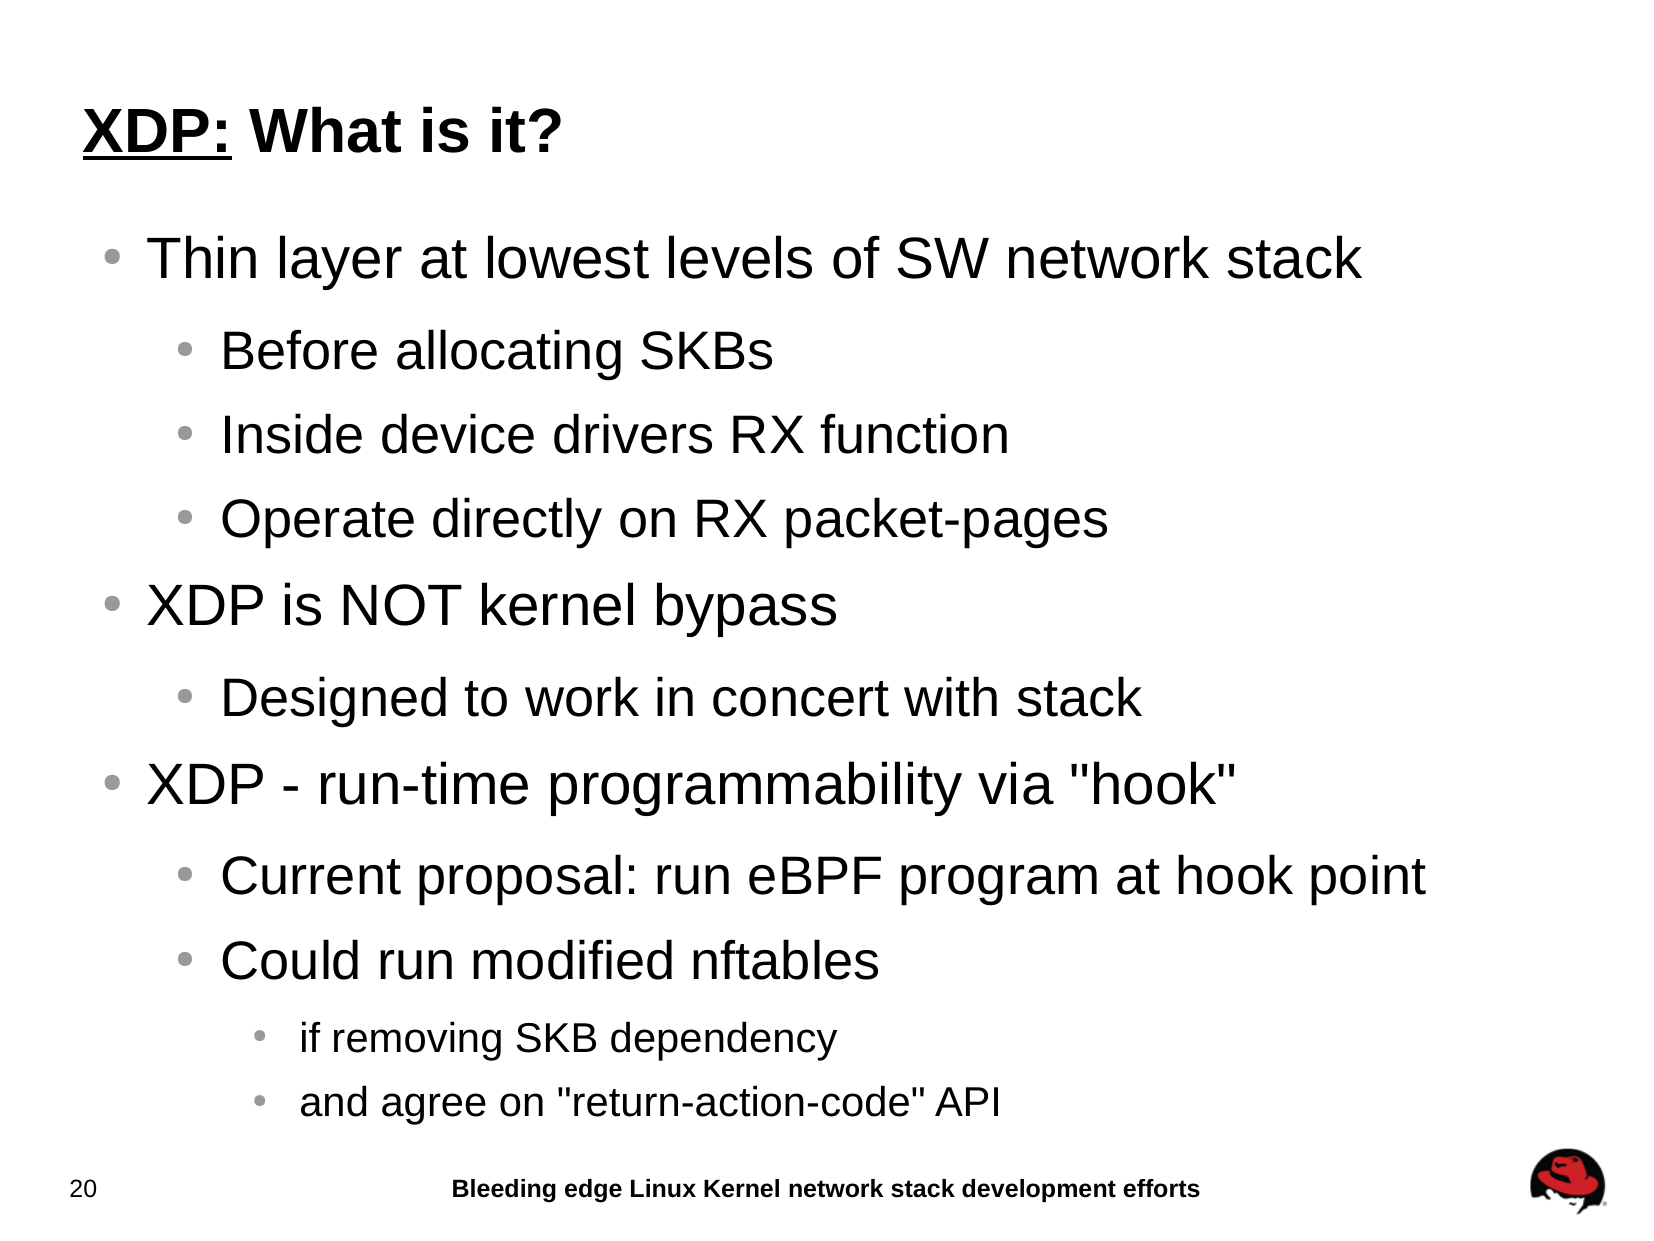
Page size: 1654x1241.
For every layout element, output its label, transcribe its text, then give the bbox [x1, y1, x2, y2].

list Thin layer at lowest levels of SW network stack Before allocating SKBs Inside device drivers RX function Operate directly on RX packet-pages XDP is NOT kernel bypass Designed to work in concert with stack XDP - run-time programmability via "hook" Current proposal: run eBPF program at hook point Could run modified nftables if removing SKB dependency and agree on "return-action-code" API [86, 225, 1576, 1126]
text_box [82, 37, 1571, 226]
picture [1529, 1146, 1613, 1224]
